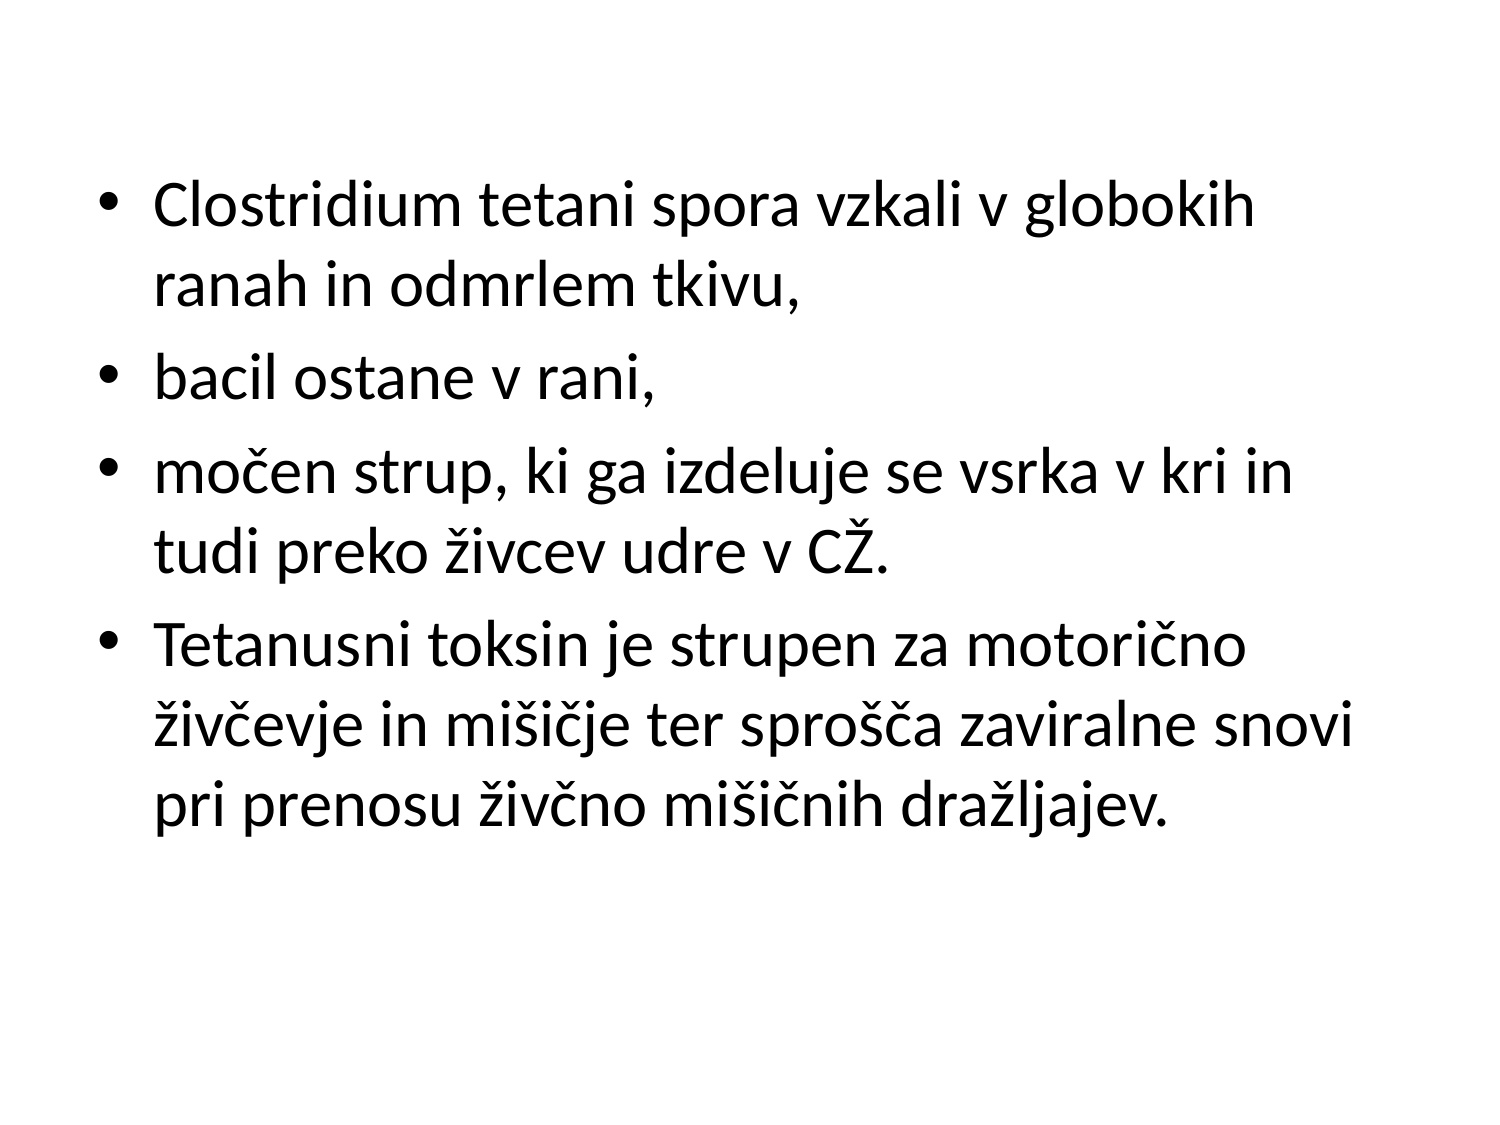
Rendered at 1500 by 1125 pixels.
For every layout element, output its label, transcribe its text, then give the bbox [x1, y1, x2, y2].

list Clostridium tetani spora vzkali v globokih ranah in odmrlem tkivu, bacil ostane v rani, močen strup, ki ga izdeluje se vsrka v kri in tudi preko živcev udre v CŽ. Tetanusni toksin je strupen za motorično živčevje in mišičje ter sprošča zaviralne snovi pri prenosu živčno mišičnih dražljajev. [82, 152, 1425, 1005]
